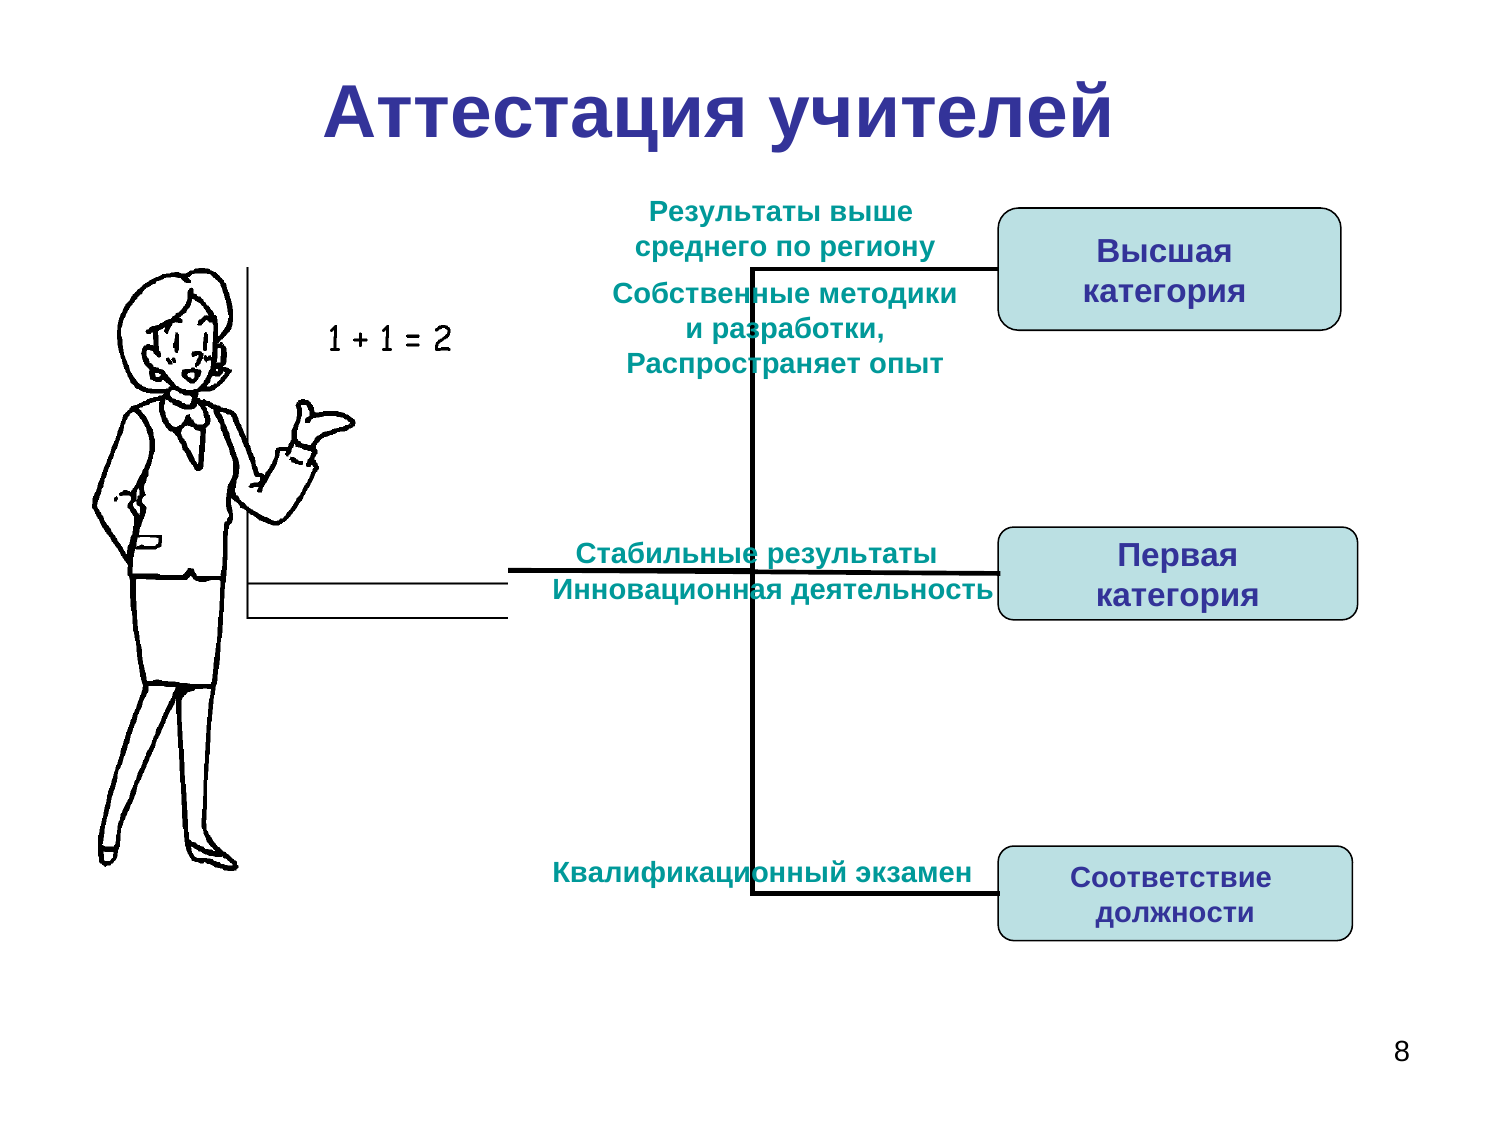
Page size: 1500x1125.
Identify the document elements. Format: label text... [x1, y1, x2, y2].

text_box Высшая категория [998, 207, 1341, 331]
picture [53, 267, 508, 874]
text_box Аттестация учителей [307, 54, 1130, 161]
text_box Собственные методики и разработки, Распространяет опыт [596, 267, 975, 388]
text_box <номер> [1074, 1024, 1426, 1103]
text_box Квалификационный экзамен [537, 846, 998, 897]
text_box Первая категория [998, 527, 1358, 620]
text_box Результаты выше среднего по региону [596, 184, 975, 267]
text_box Стабильные результаты [560, 527, 963, 562]
text_box Инновационная деятельность [537, 562, 1010, 613]
text_box Соответствие должности [998, 846, 1353, 941]
